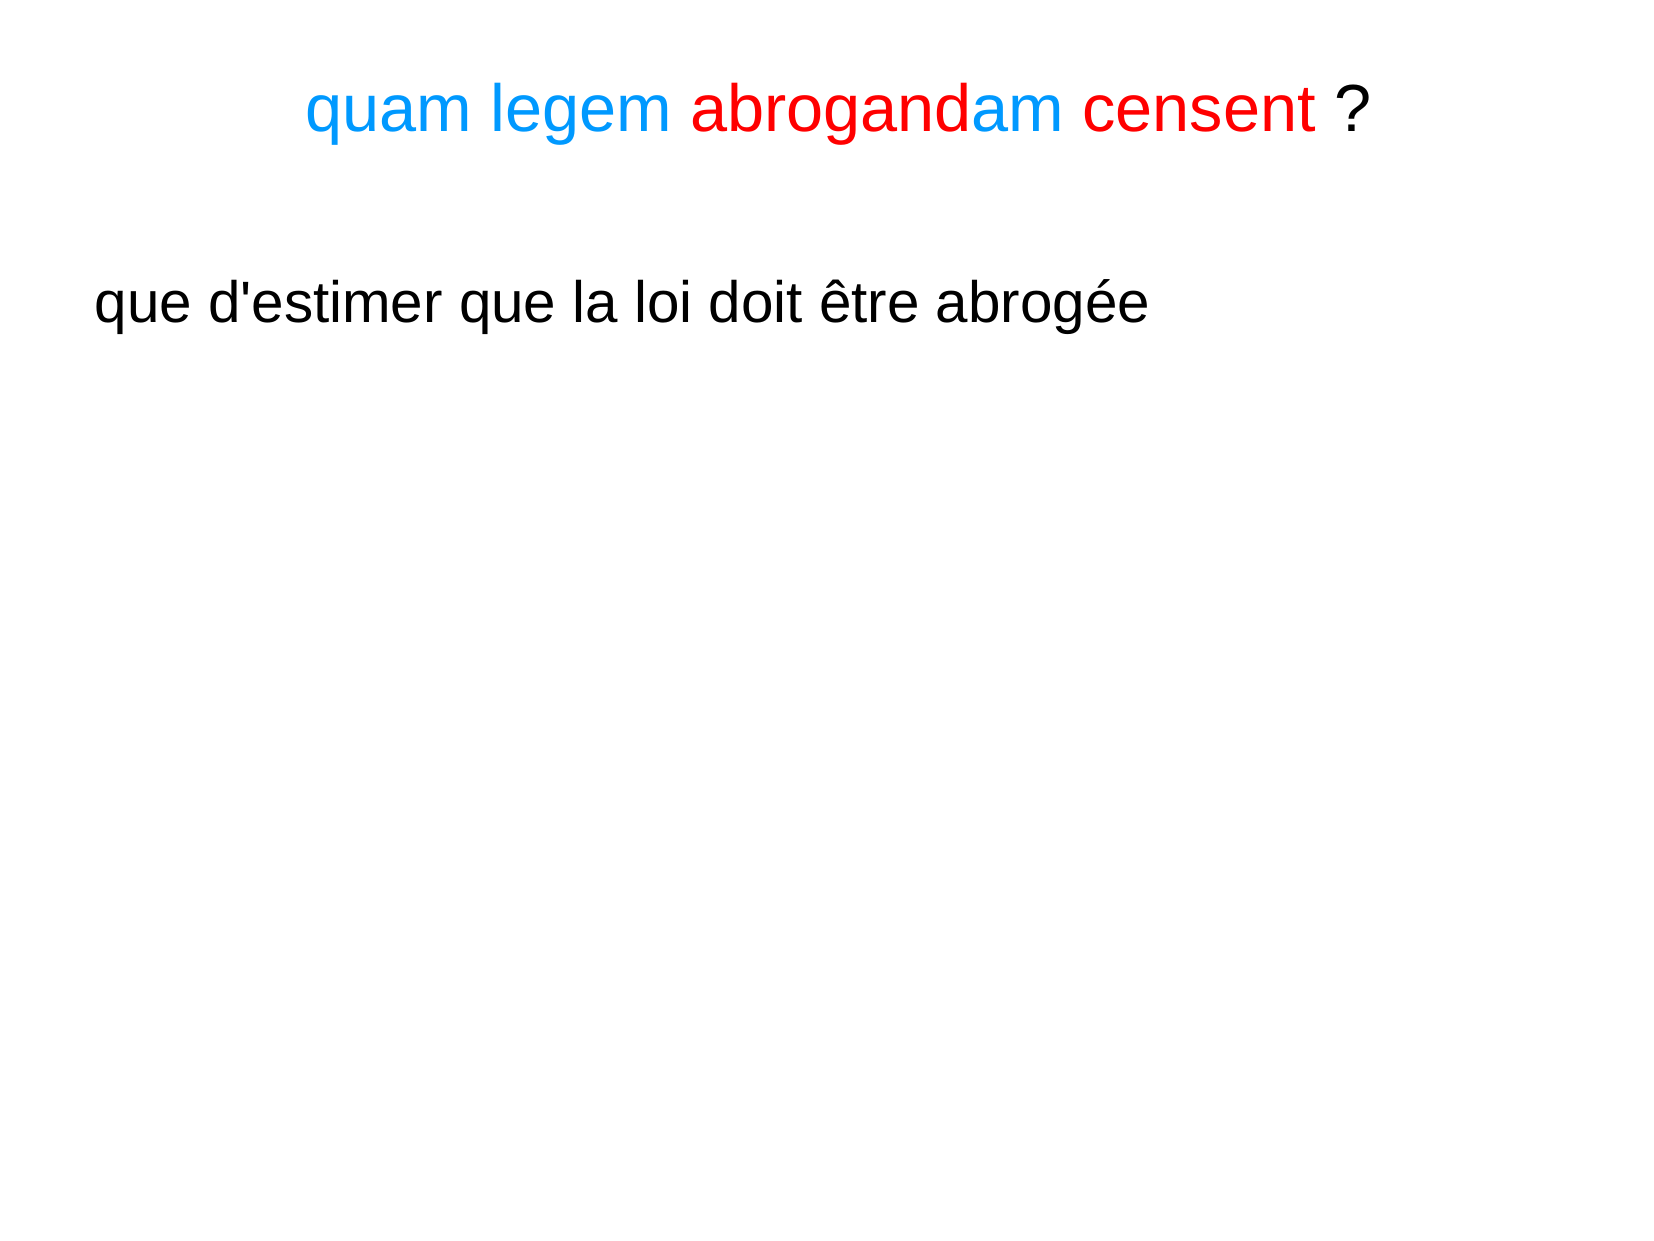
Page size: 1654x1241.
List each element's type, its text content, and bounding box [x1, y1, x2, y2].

list quam legem abrogandam censent ? que d'estimer que la loi doit être abrogée [94, 70, 1583, 791]
